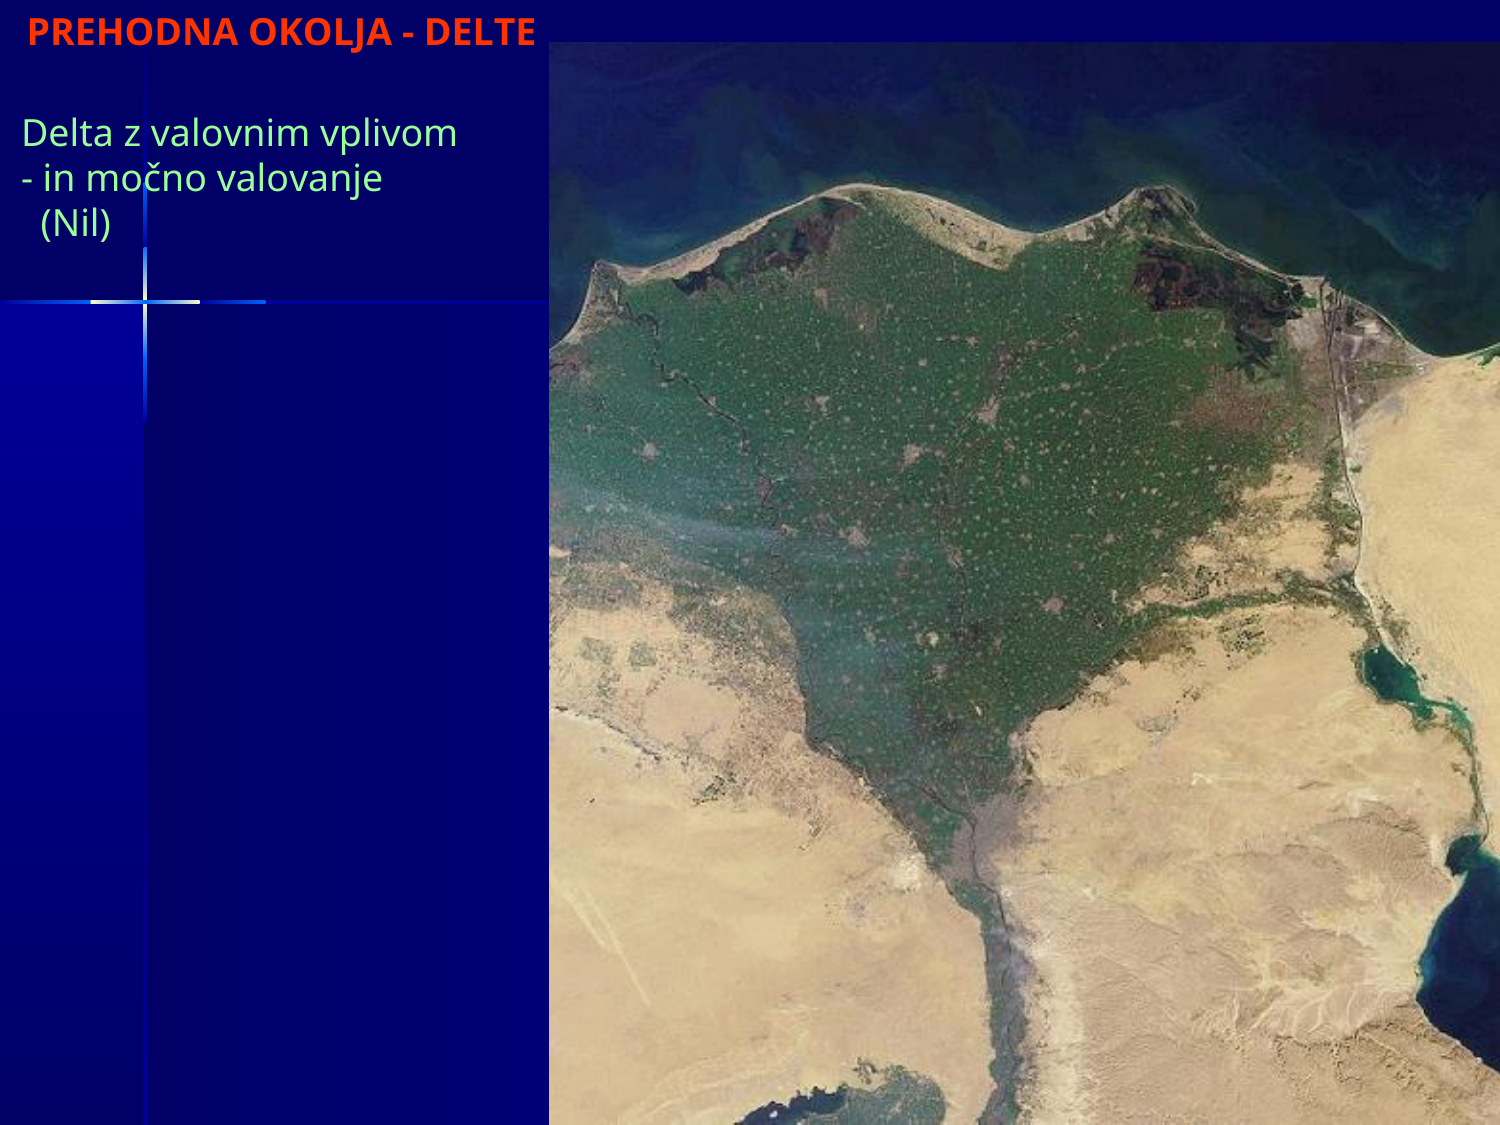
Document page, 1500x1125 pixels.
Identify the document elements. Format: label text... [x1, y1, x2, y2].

text_box PREHODNA OKOLJA - DELTE [11, 0, 552, 61]
text_box Delta z valovnim vplivom - in močno valovanje (Nil) [6, 101, 484, 253]
picture [549, 42, 1500, 1125]
